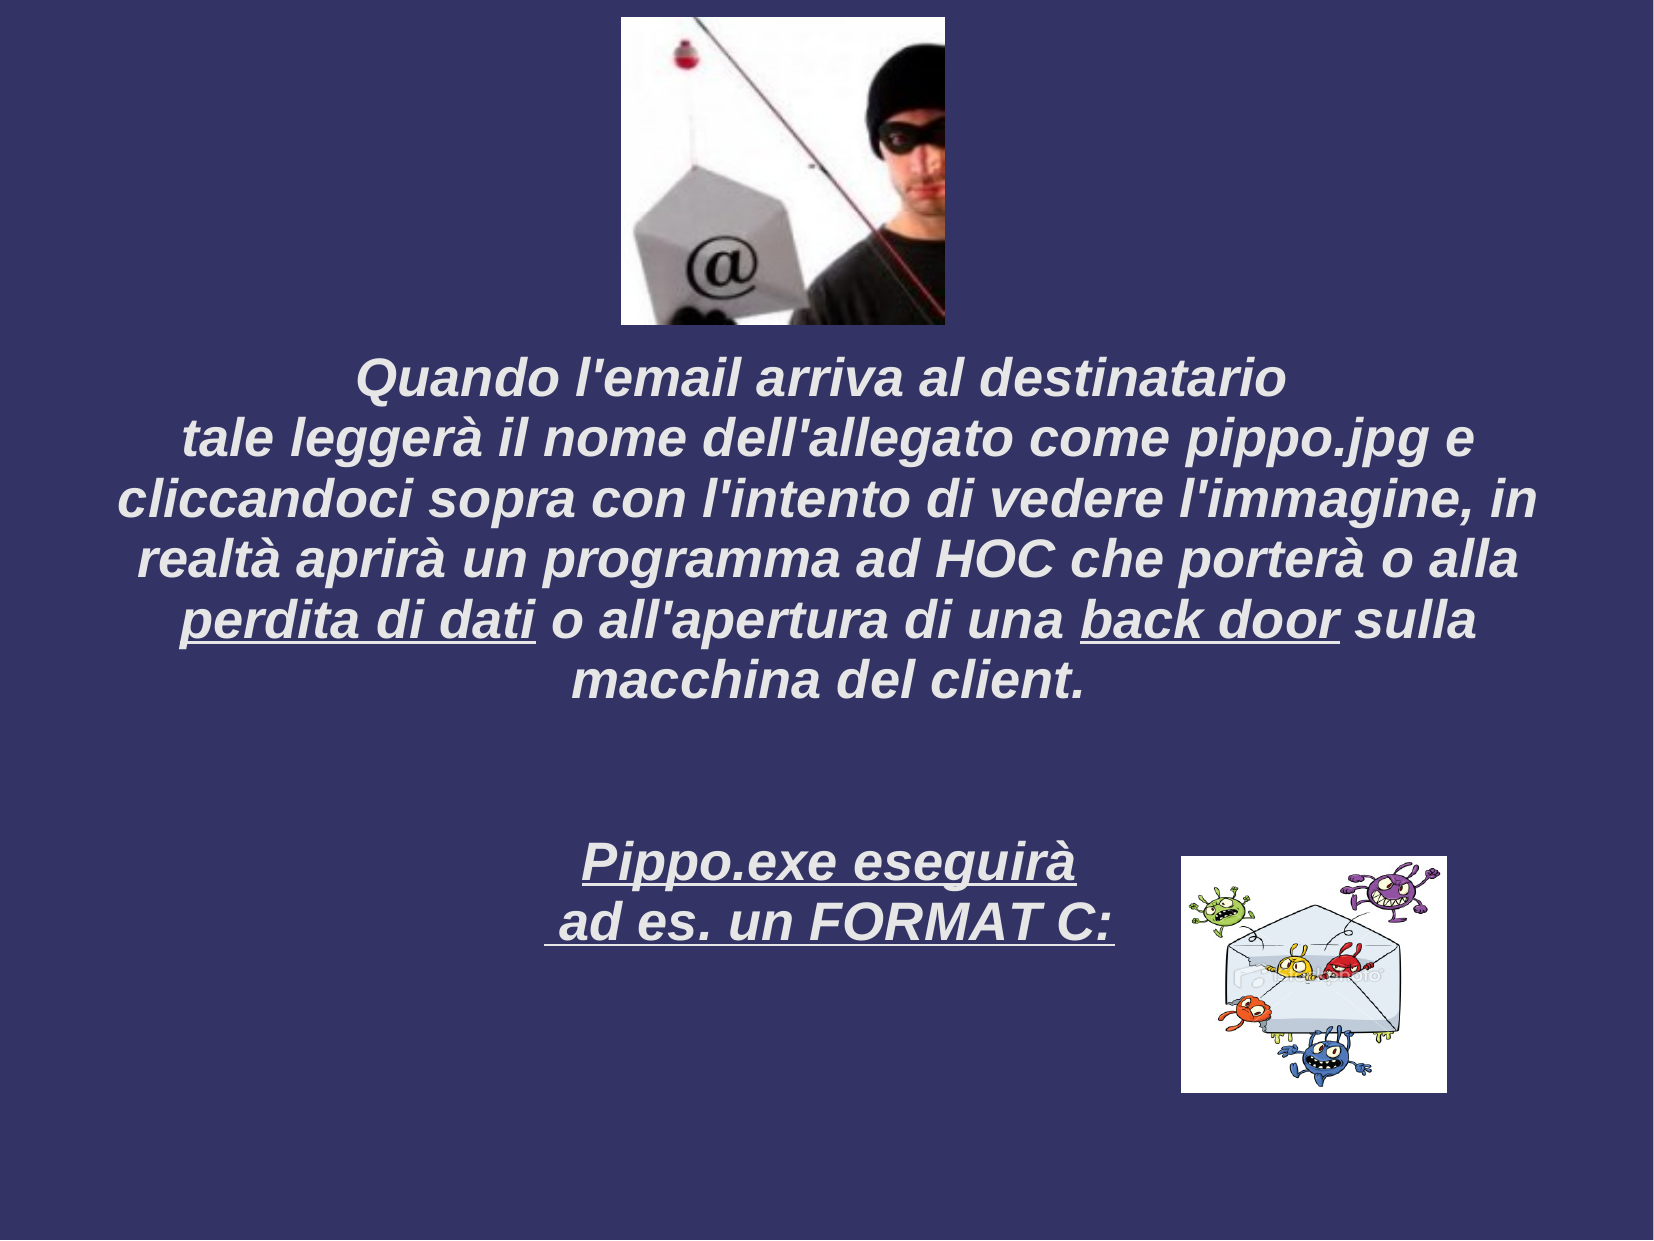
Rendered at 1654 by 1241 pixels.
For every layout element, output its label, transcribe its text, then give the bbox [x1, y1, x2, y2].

picture [1181, 856, 1447, 1093]
title Quando l'email arriva al destinatario tale leggerà il nome dell'allegato come pippo.jpg e cliccandoci sopra con l'intento di vedere l'immagine, in realtà aprirà un programma ad HOC che porterà o alla perdita di dati o all'apertura di una back door sulla macchina del client. Pippo.exe eseguirà ad es. un FORMAT C: [93, 147, 1565, 1152]
picture [621, 17, 945, 325]
